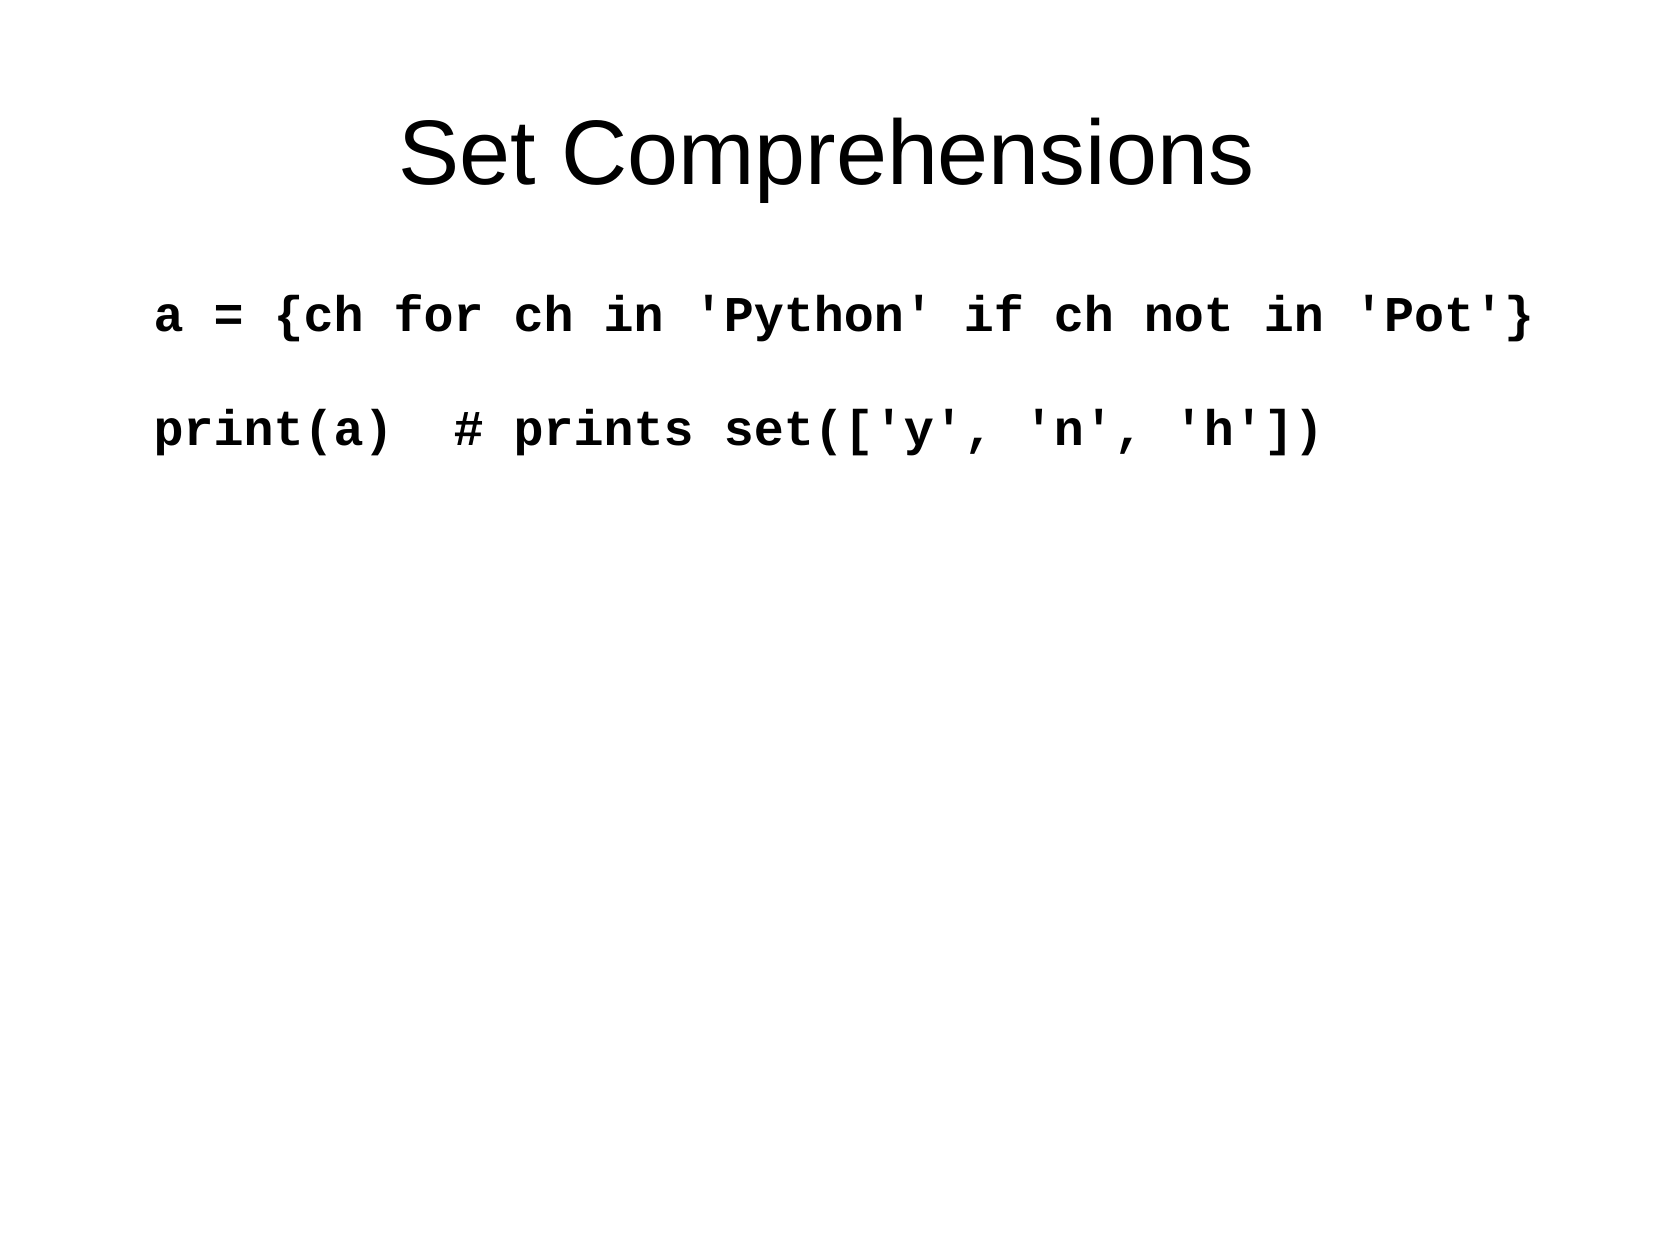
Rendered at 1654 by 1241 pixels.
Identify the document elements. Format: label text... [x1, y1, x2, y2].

list a = {ch for ch in 'Python' if ch not in 'Pot'} print(a) # prints set(['y', 'n', 'h']) [82, 290, 1571, 1010]
text_box [82, 49, 1571, 272]
